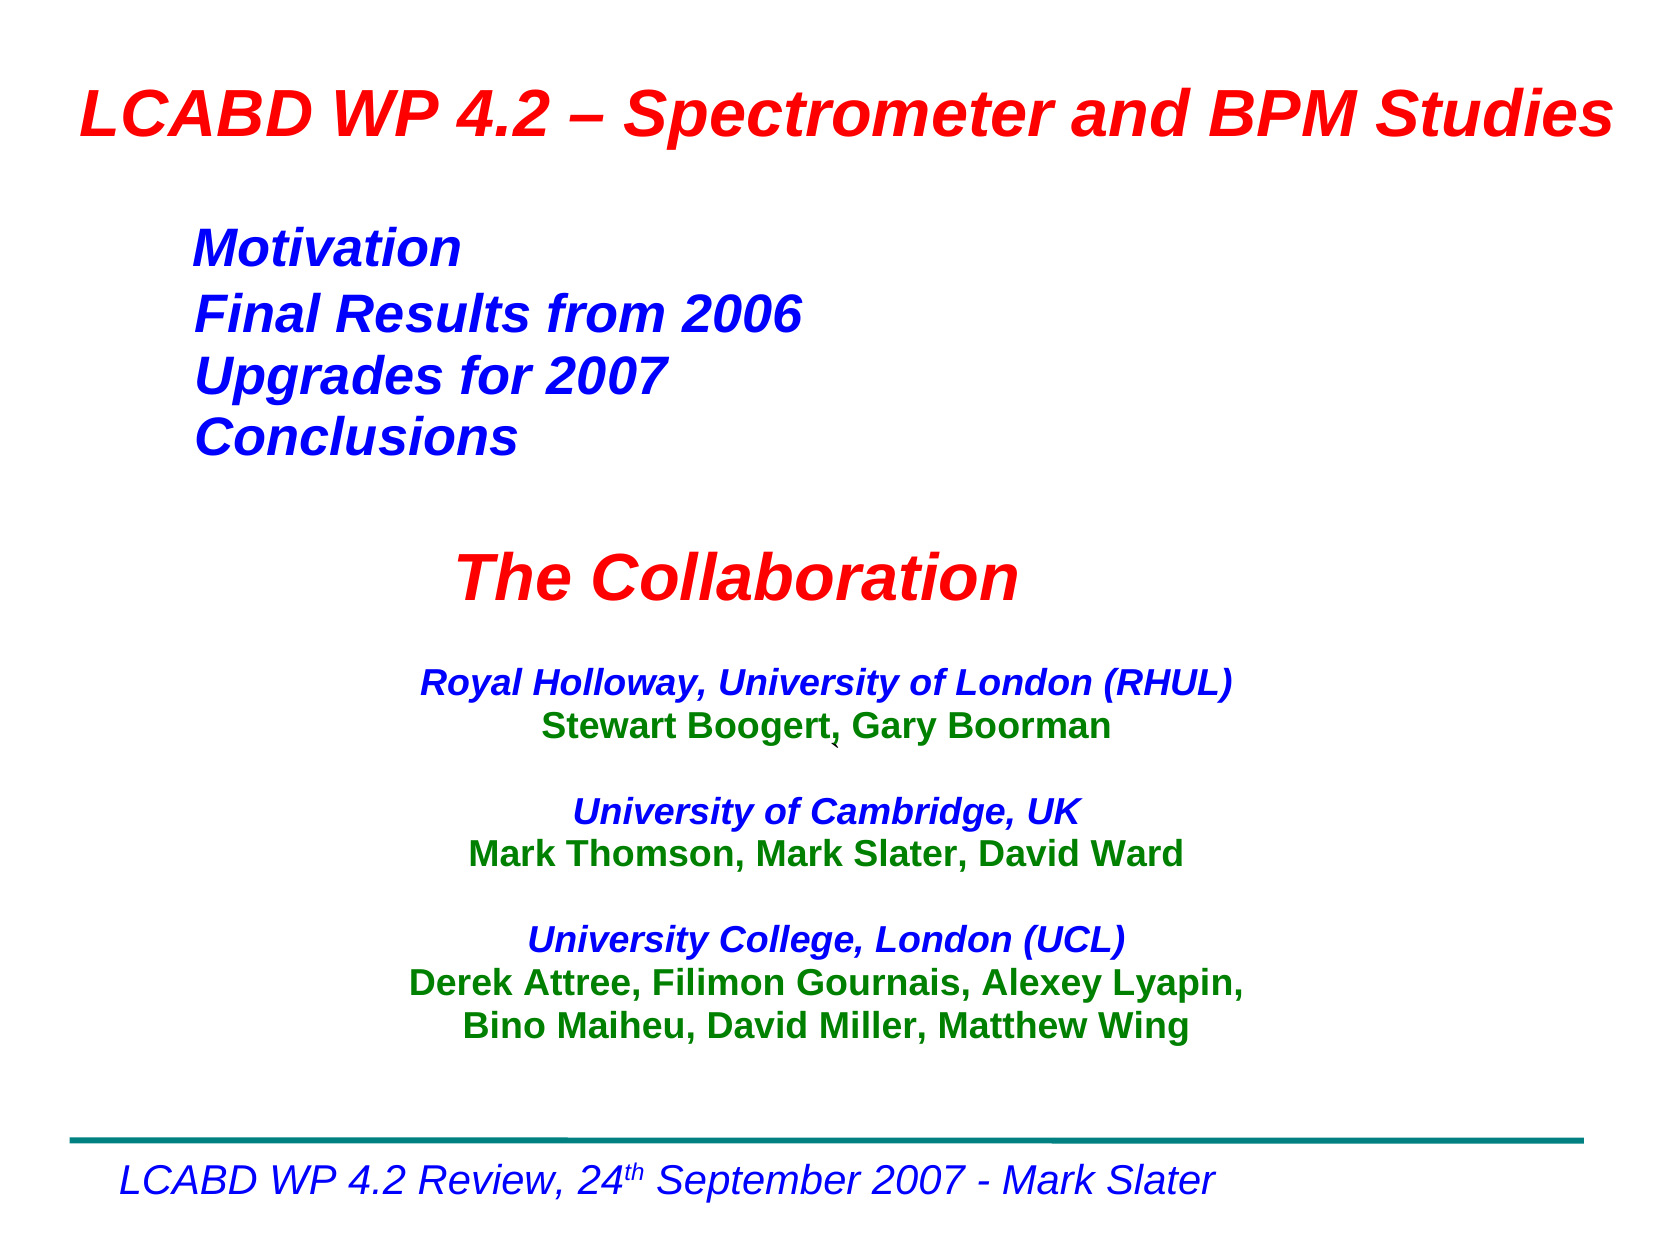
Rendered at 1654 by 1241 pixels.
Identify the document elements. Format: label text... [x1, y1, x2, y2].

text_box The Collaboration [453, 538, 1021, 615]
text_box Motivation Final Results from 2006 Upgrades for 2007 Conclusions [164, 206, 1506, 468]
text_box Royal Holloway, University of London (RHUL) Stewart Boogert, Gary Boorman University of Cambridge, UK Mark Thomson, Mark Slater, David Ward University College, London (UCL) Derek Attree, Filimon Gournais, Alexey Lyapin, Bino Maiheu, David Miller, Matthew Wing [5, 653, 1648, 1063]
text_box LCABD WP 4.2 – Spectrometer and BPM Studies [79, 74, 1618, 152]
text_box LCABD WP 4.2 Review, 24th September 2007 - Mark Slater [118, 1156, 1418, 1204]
